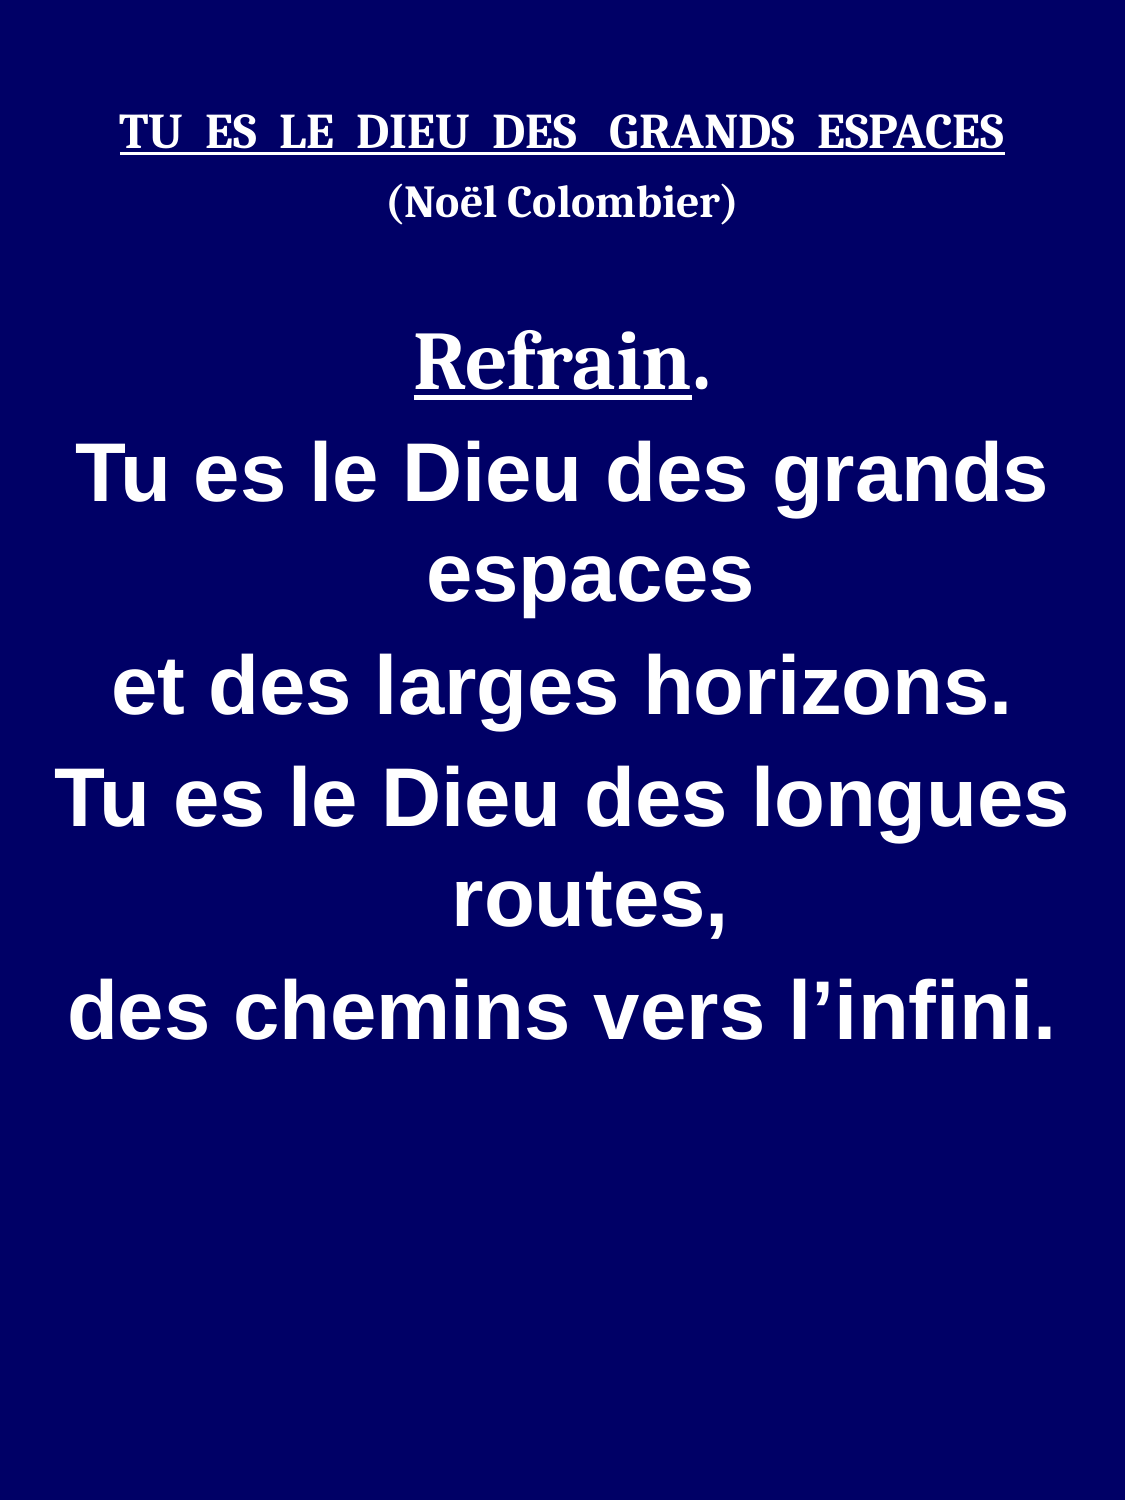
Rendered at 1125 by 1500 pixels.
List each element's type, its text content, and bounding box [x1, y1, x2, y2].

text_box TU ES LE DIEU DES GRANDS ESPACES (Noël Colombier) Refrain. Tu es le Dieu des grands espaces et des larges horizons. Tu es le Dieu des longues routes, des chemins vers l’infini. [0, 91, 1125, 1335]
